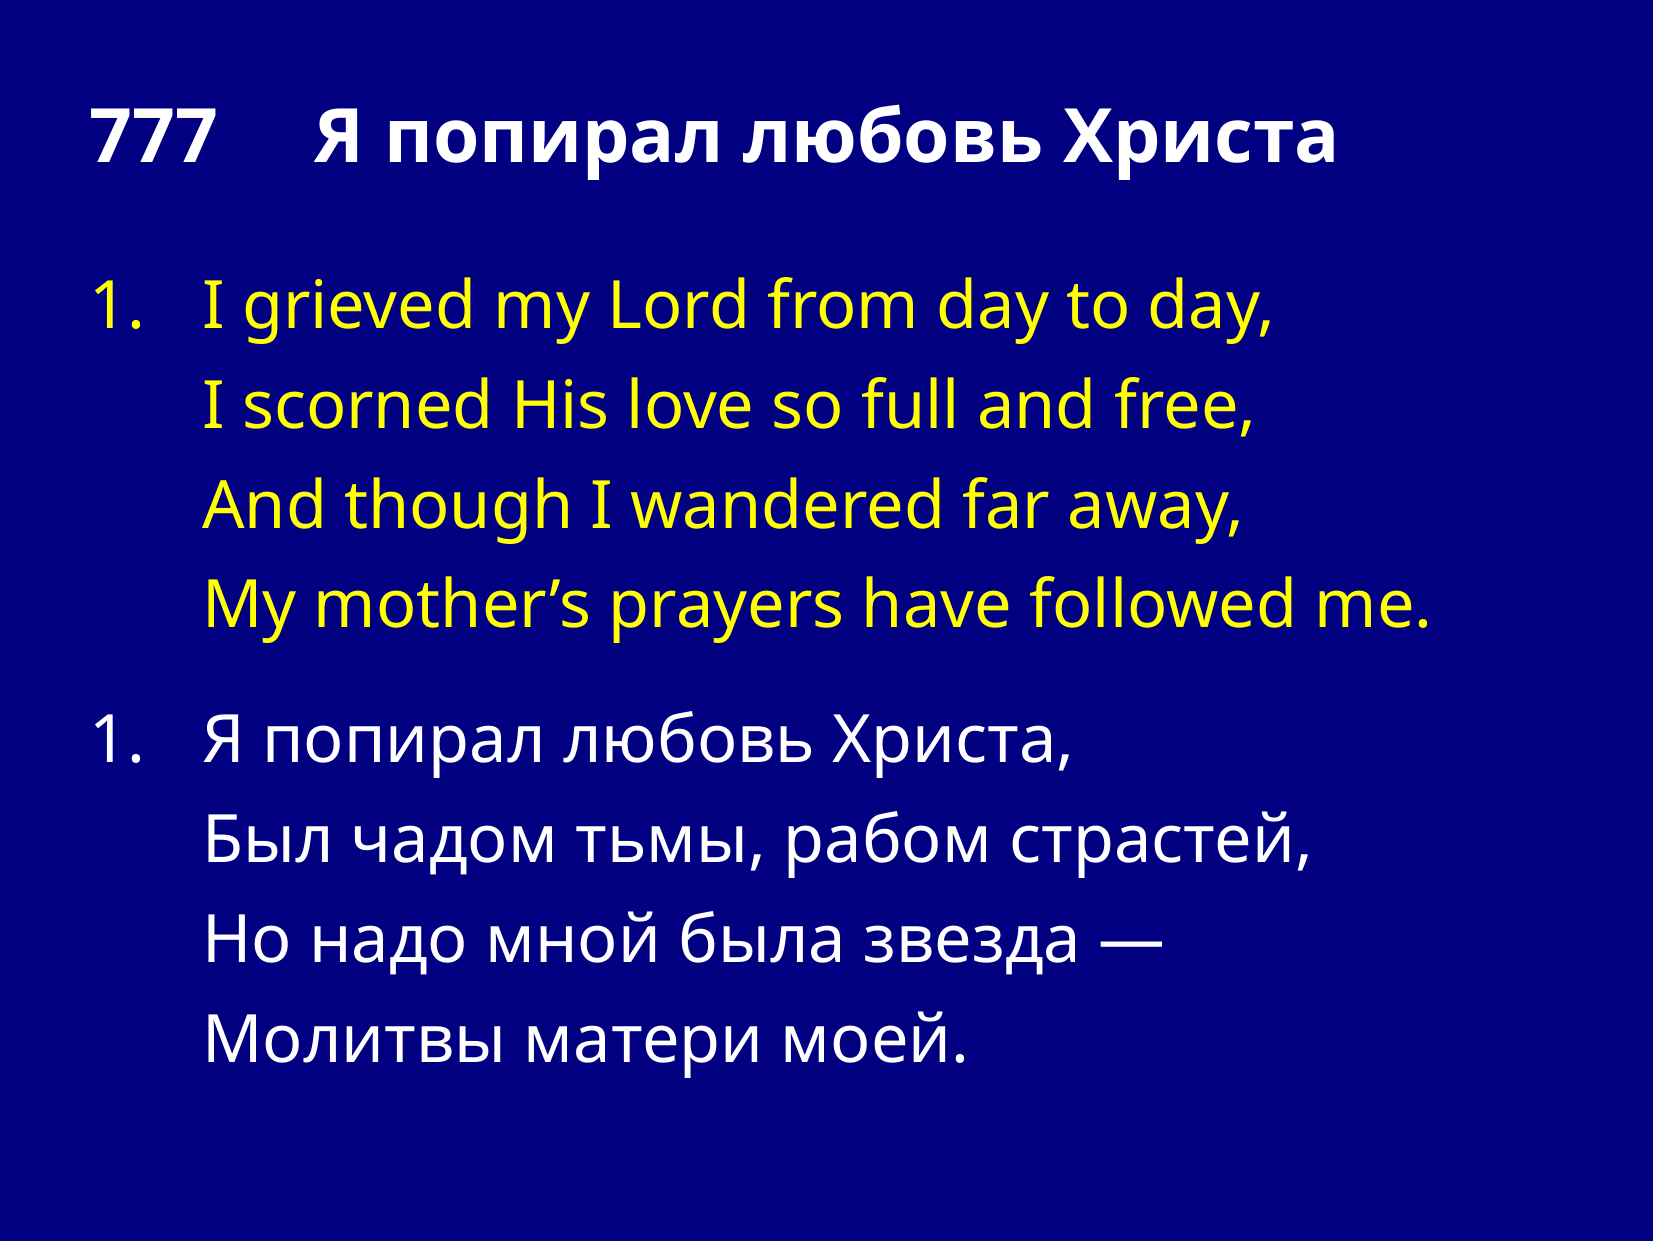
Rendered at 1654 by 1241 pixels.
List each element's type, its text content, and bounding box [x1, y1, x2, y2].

text_box 777 Я попирал любовь Христа [75, 75, 1576, 188]
text_box 1. I grieved my Lord from day to day, I scorned His love so full and free, And though I wandered far away, My mother’s prayers have followed me. [75, 188, 1576, 638]
text_box 1. Я попирал любовь Христа, Был чадом тьмы, рабом страстей, Но надо мной была звезда — Молитвы матери моей. [75, 675, 1576, 1163]
